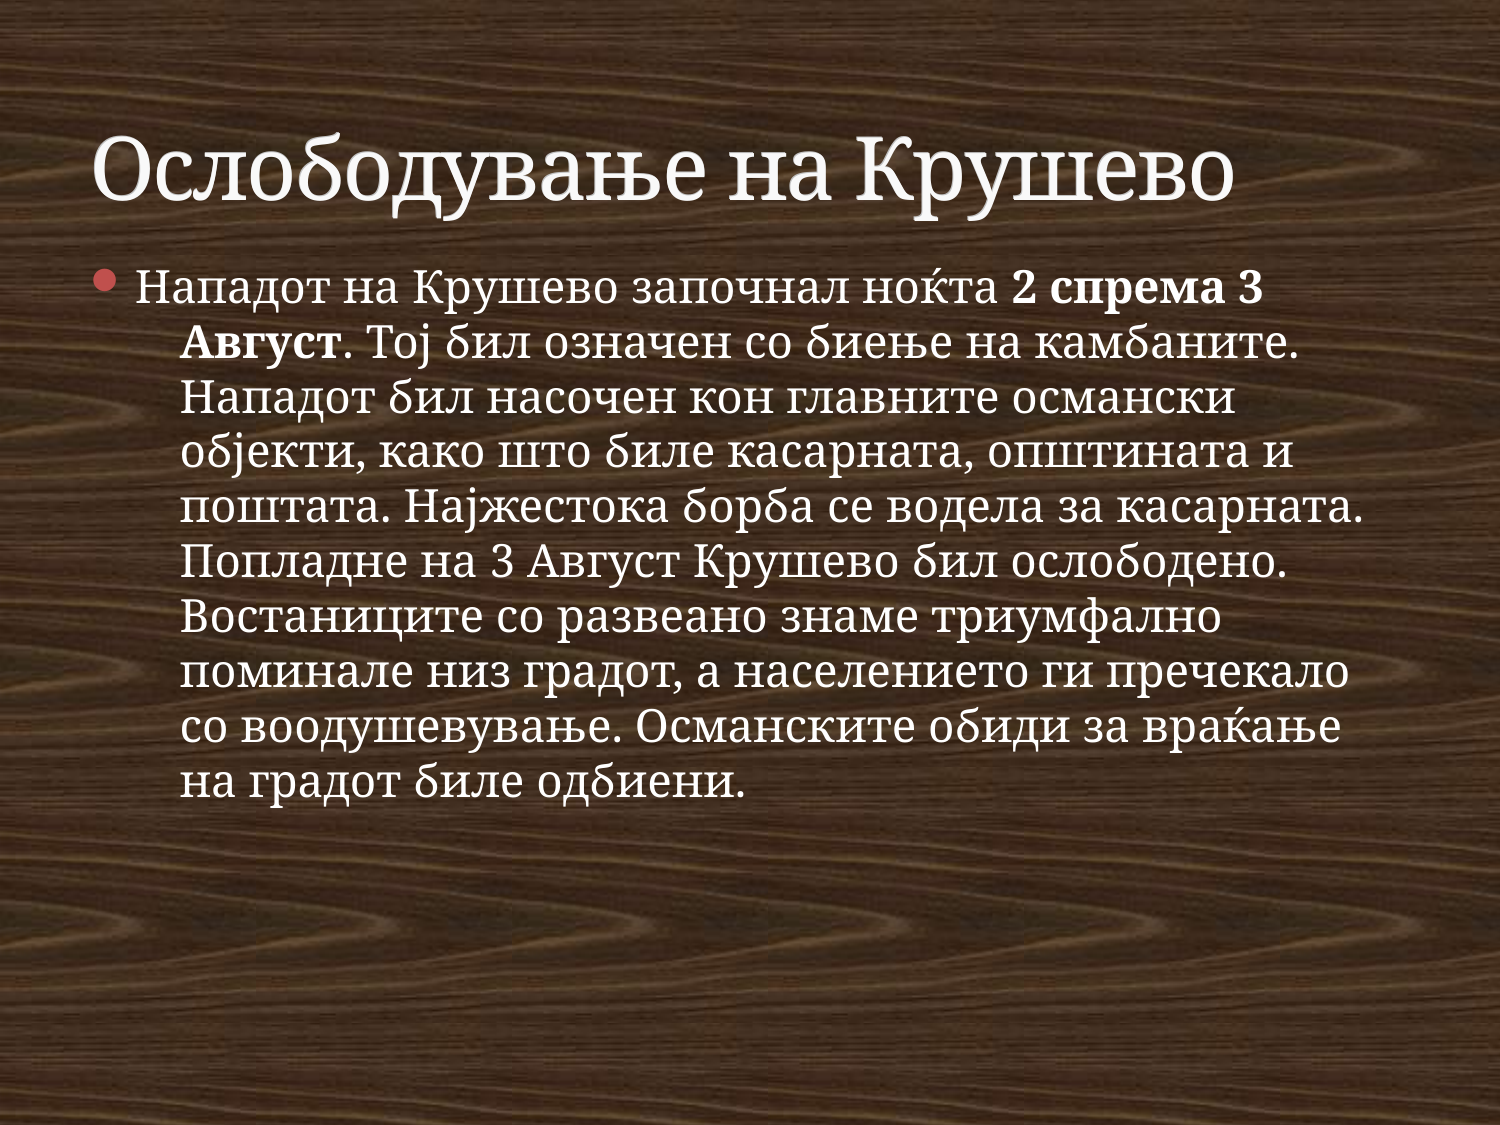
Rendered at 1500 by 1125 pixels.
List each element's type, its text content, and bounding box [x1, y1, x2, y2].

title Ослободување на Крушево [75, 24, 1426, 225]
list Нападот на Крушево започнал ноќта 2 спрема 3 Август. Тој бил означен со биење на камбаните. Нападот бил насочен кон главните османски објекти, како што биле касарната, општината и поштата. Најжестока борба се водела за касарната. Попладне на 3 Август Крушево бил ослободено. Востаниците со развеано знаме триумфално поминале низ градот, а населението ги пречекало со воодушевување. Османските обиди за враќање на градот биле одбиени. [75, 249, 1426, 1000]
